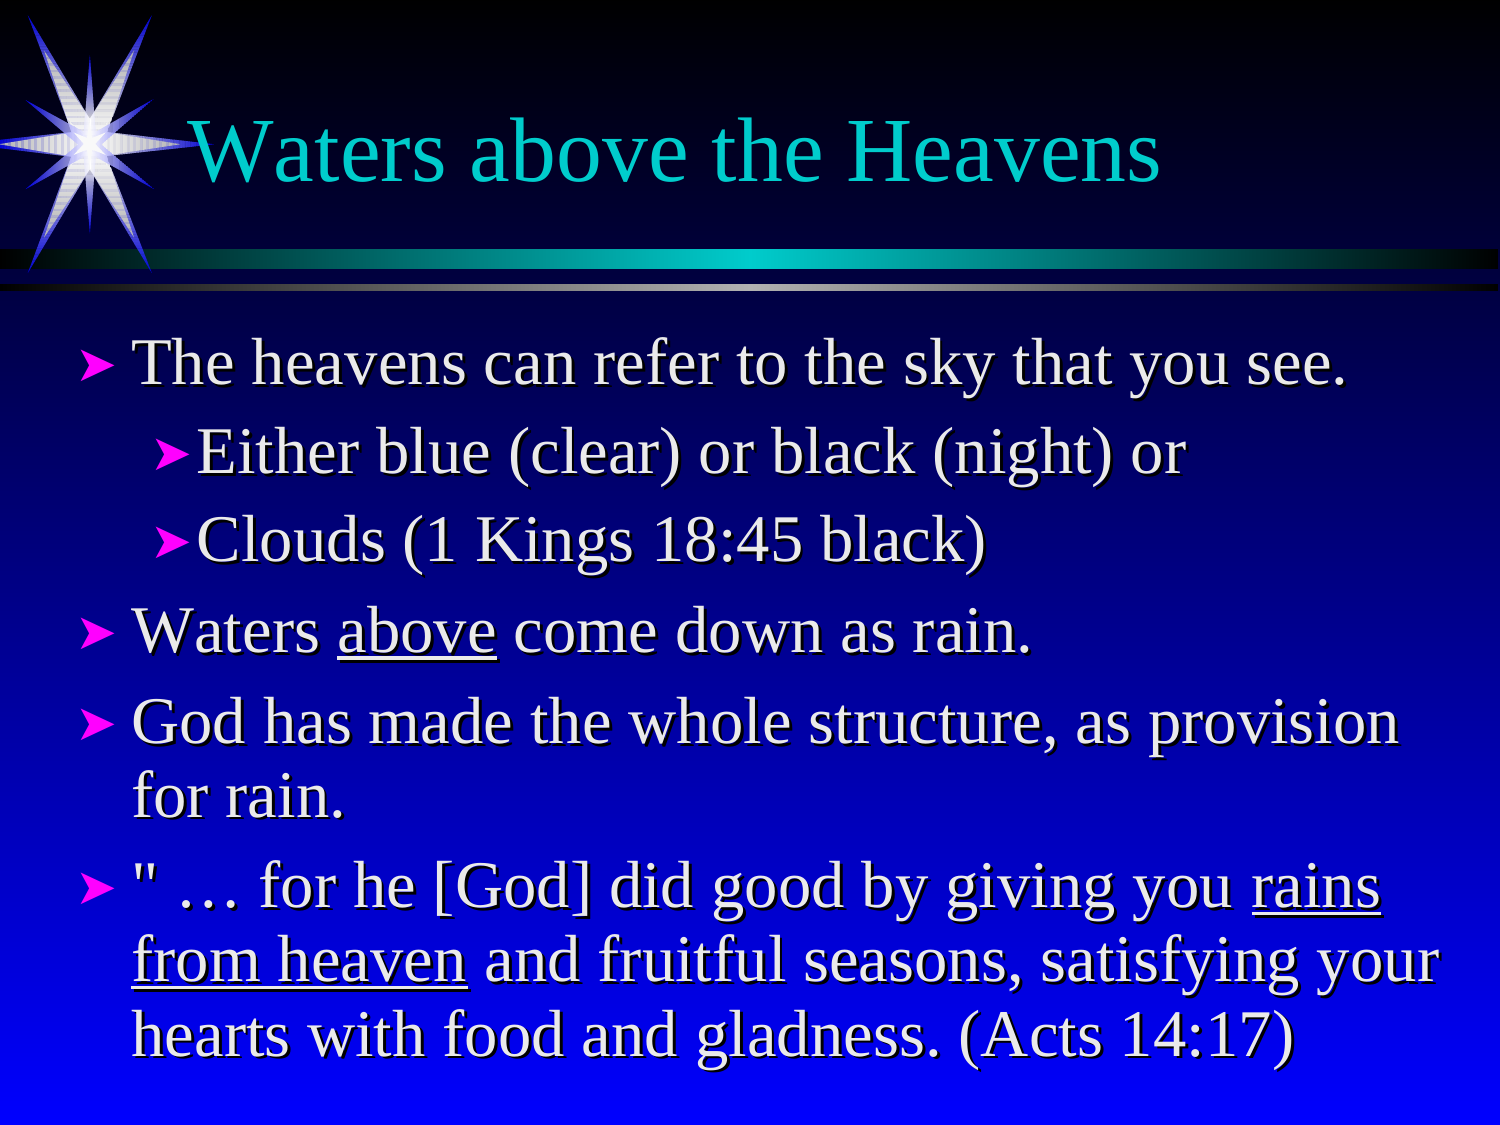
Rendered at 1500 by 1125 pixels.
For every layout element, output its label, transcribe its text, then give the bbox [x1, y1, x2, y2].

list The heavens can refer to the sky that you see. Either blue (clear) or black (night) or Clouds (1 Kings 18:45 black) Waters above come down as rain. God has made the whole structure, as provision for rain. " … for he [God] did good by giving you rains from heaven and fruitful seasons, satisfying your hearts with food and gladness. (Acts 14:17) [75, 324, 1463, 1071]
title Waters above the Heavens [187, 56, 1463, 244]
